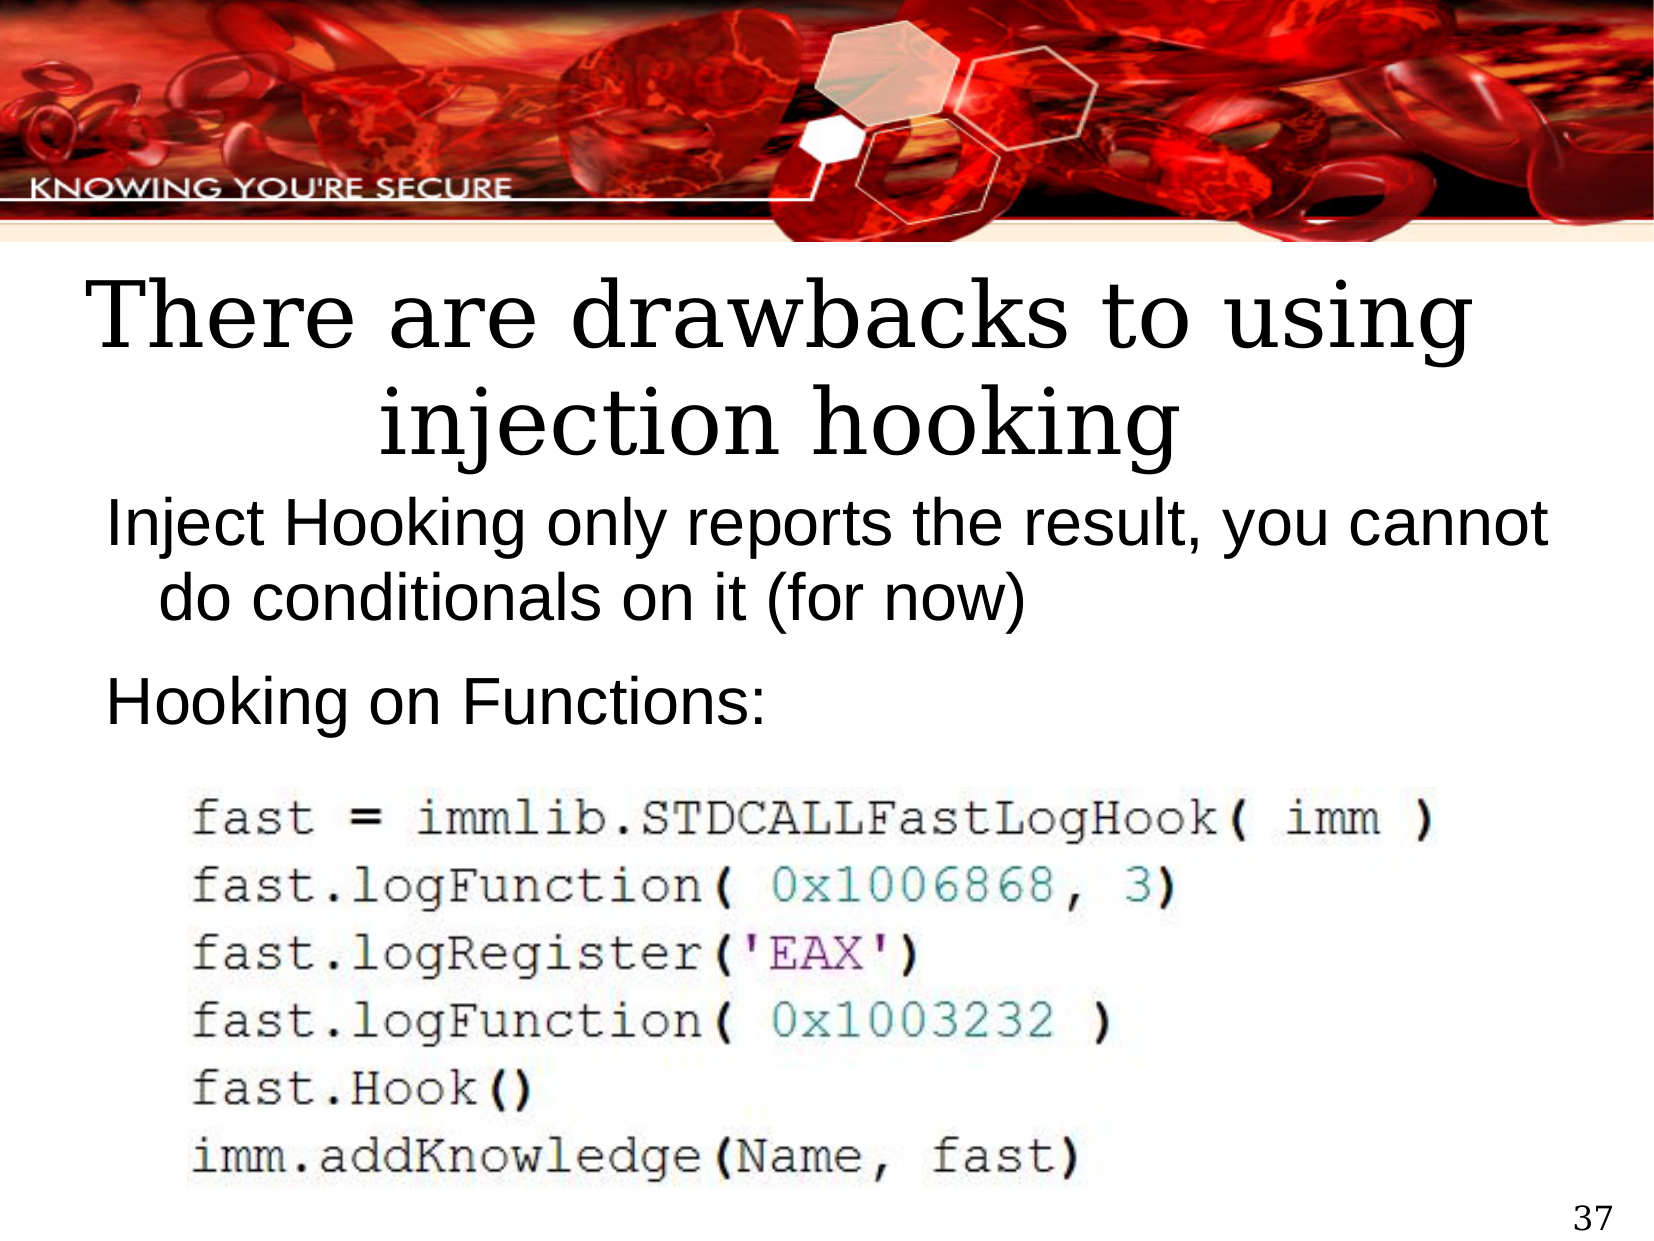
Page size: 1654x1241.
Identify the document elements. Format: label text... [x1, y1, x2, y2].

title There are drawbacks to using injection hooking [75, 262, 1488, 477]
picture [0, 0, 1654, 242]
list Inject Hooking only reports the result, you cannot do conditionals on it (for now) Hooking on Functions: [88, 484, 1576, 1241]
picture [187, 787, 1479, 1201]
